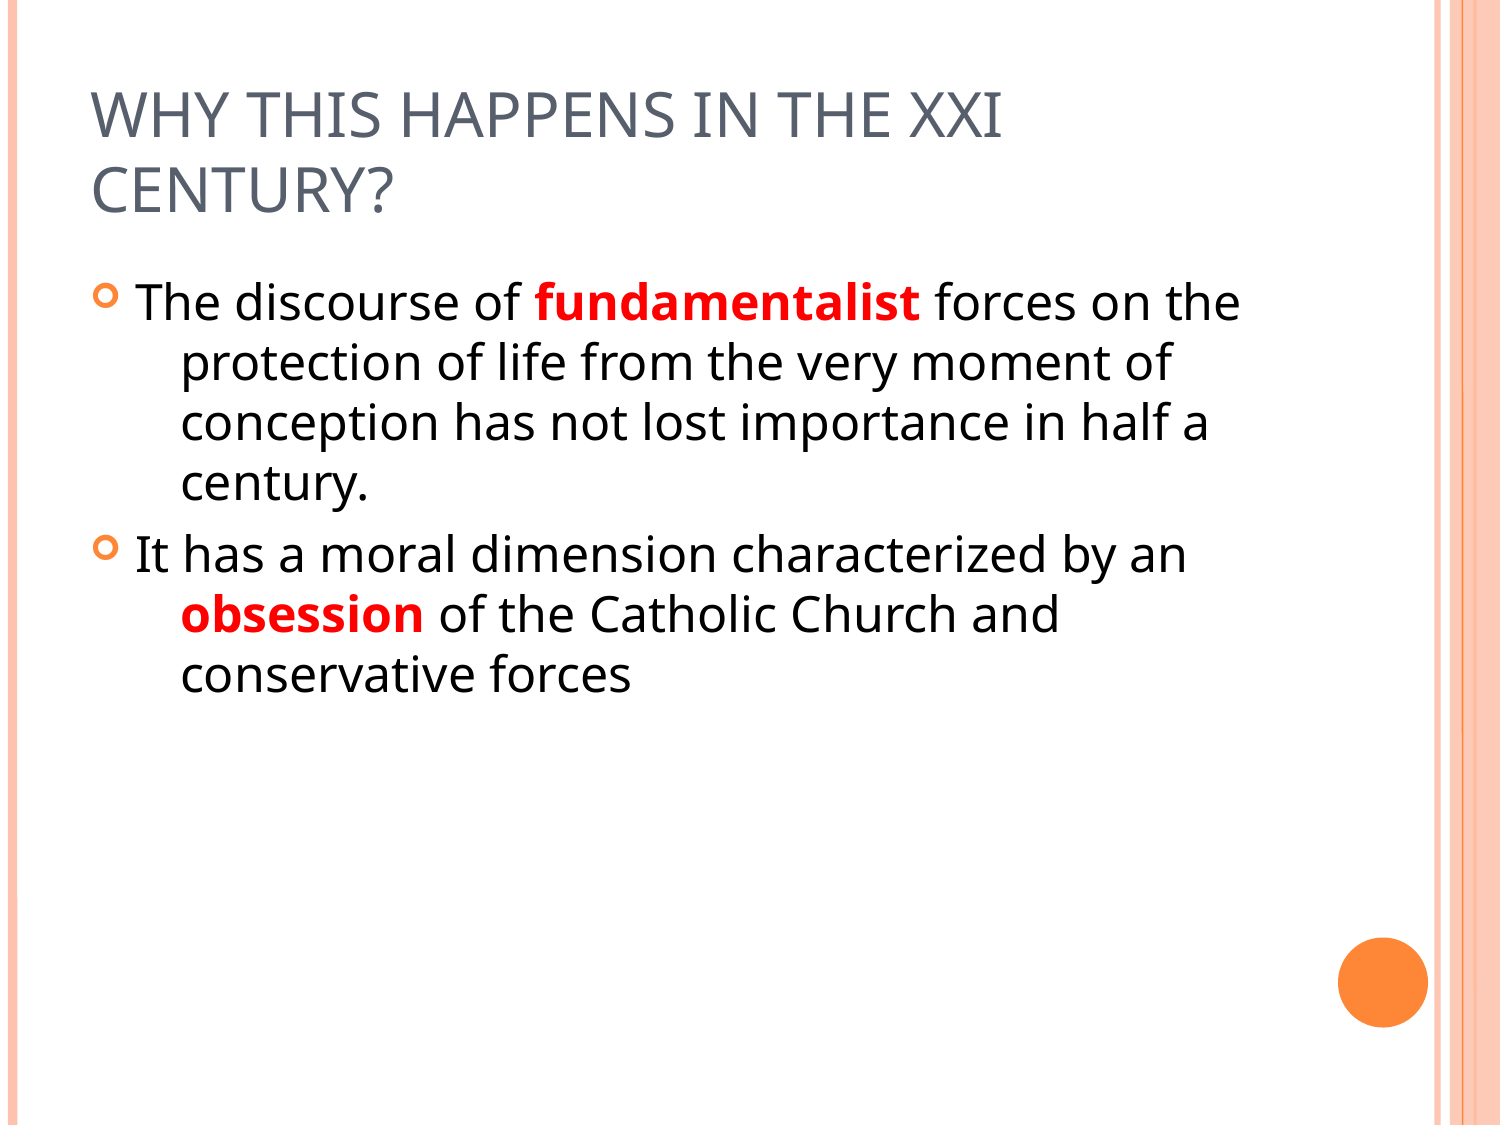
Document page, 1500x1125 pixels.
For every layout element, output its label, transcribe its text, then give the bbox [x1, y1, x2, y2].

list The discourse of fundamentalist forces on the protection of life from the very moment of conception has not lost importance in half a century. It has a moral dimension characterized by an obsession of the Catholic Church and conservative forces [75, 262, 1300, 1062]
title Why this happens in the XXI century? [75, 45, 1300, 233]
